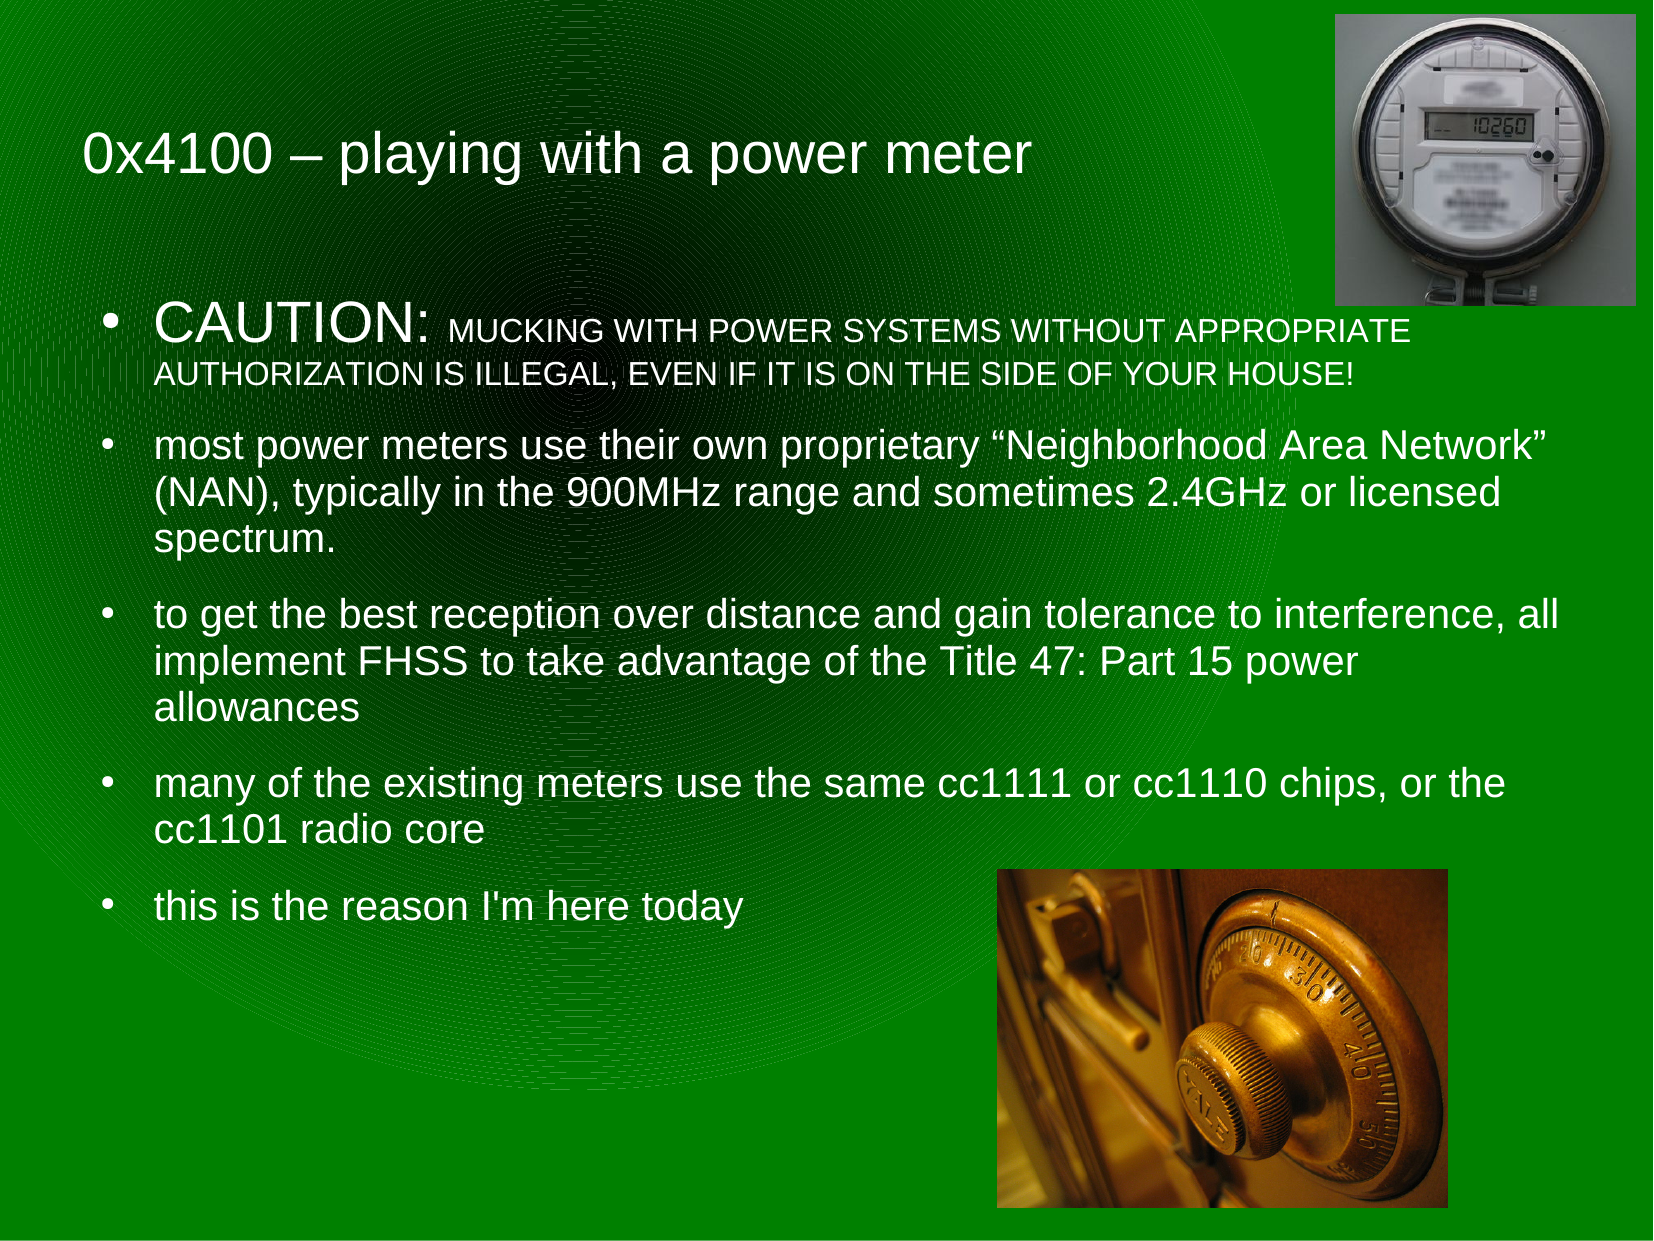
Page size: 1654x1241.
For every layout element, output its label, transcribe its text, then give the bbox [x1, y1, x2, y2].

title 0x4100 – playing with a power meter [82, 49, 1335, 257]
picture [1335, 14, 1636, 307]
list CAUTION: MUCKING WITH POWER SYSTEMS WITHOUT APPROPRIATE AUTHORIZATION IS ILLEGAL, EVEN IF IT IS ON THE SIDE OF YOUR HOUSE! most power meters use their own proprietary “Neighborhood Area Network” (NAN), typically in the 900MHz range and sometimes 2.4GHz or licensed spectrum. to get the best reception over distance and gain tolerance to interference, all implement FHSS to take advantage of the Title 47: Part 15 power allowances many of the existing meters use the same cc1111 or cc1110 chips, or the cc1101 radio core this is the reason I'm here today [82, 290, 1571, 1109]
picture [997, 869, 1448, 1208]
